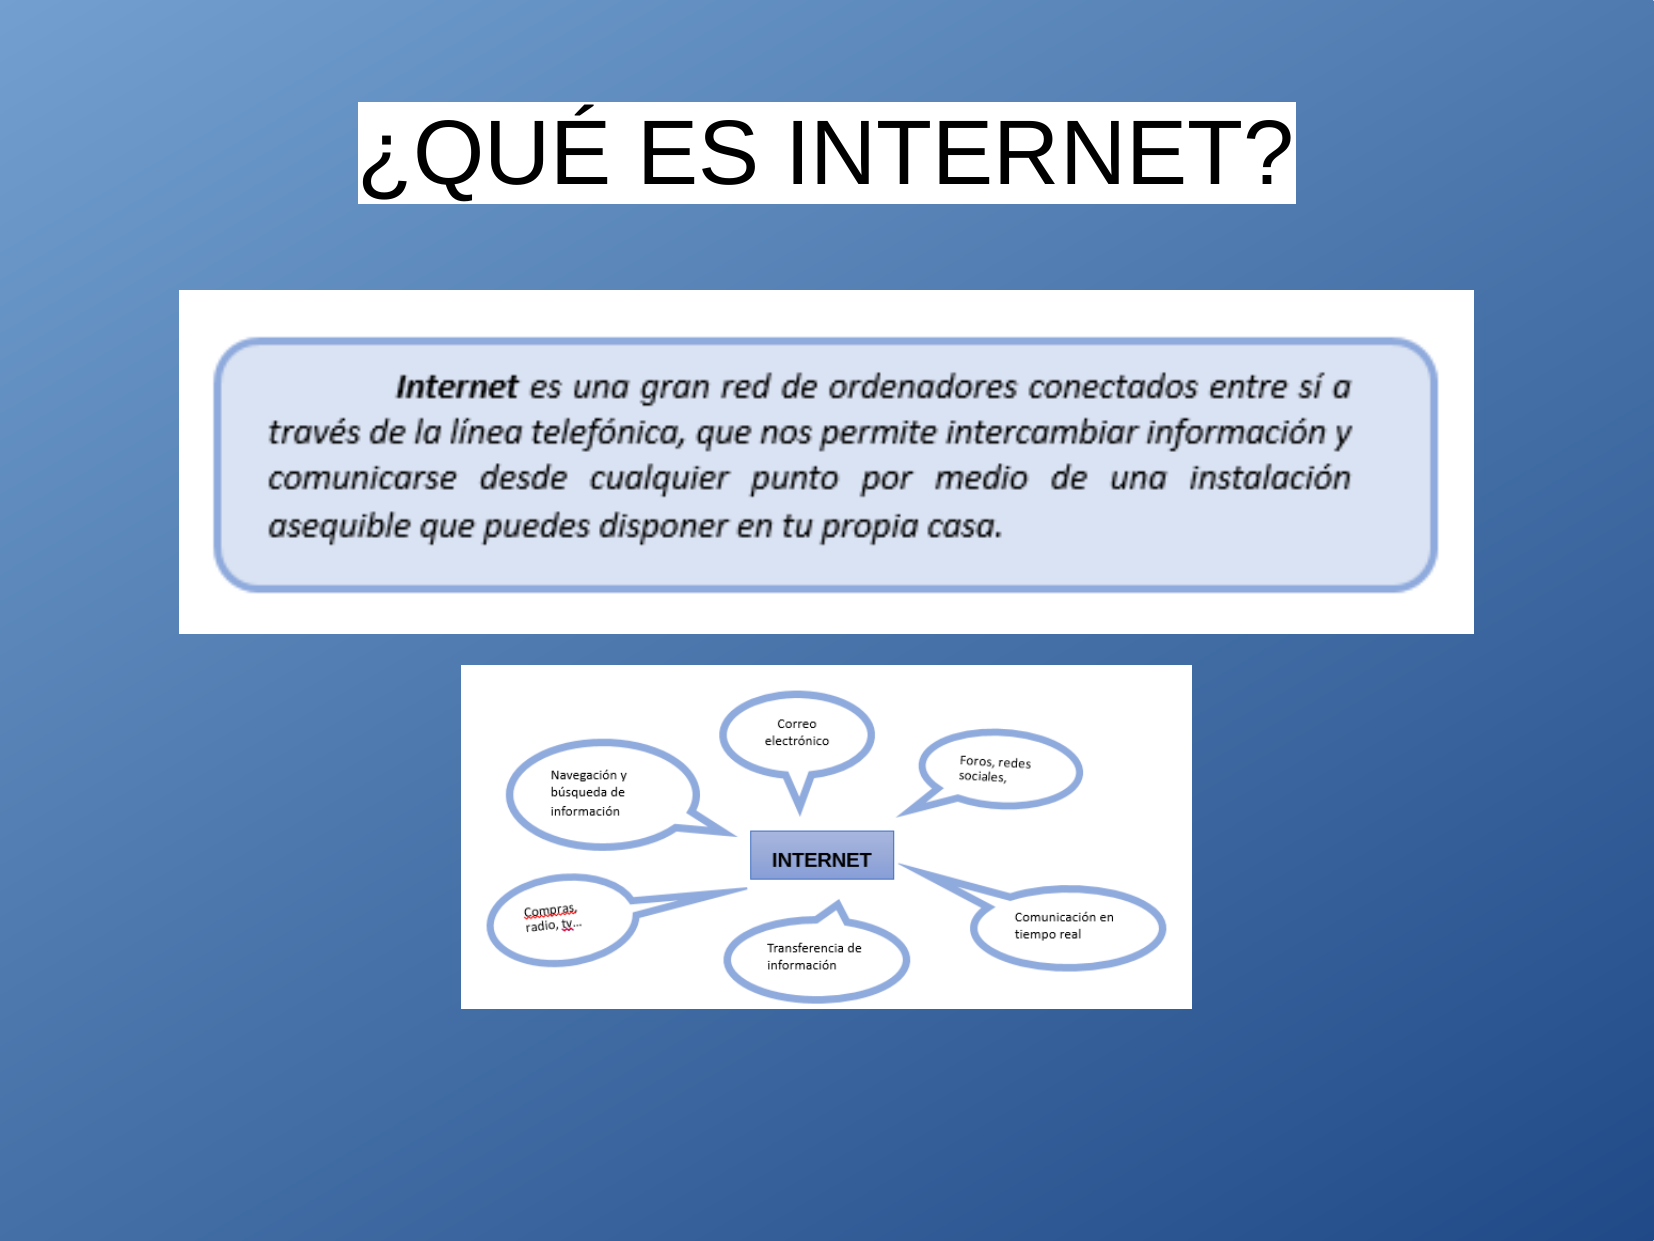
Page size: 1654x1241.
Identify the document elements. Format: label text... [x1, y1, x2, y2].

picture [461, 665, 1192, 1009]
title ¿QUÉ ES INTERNET? [82, 49, 1571, 257]
picture [179, 290, 1474, 634]
